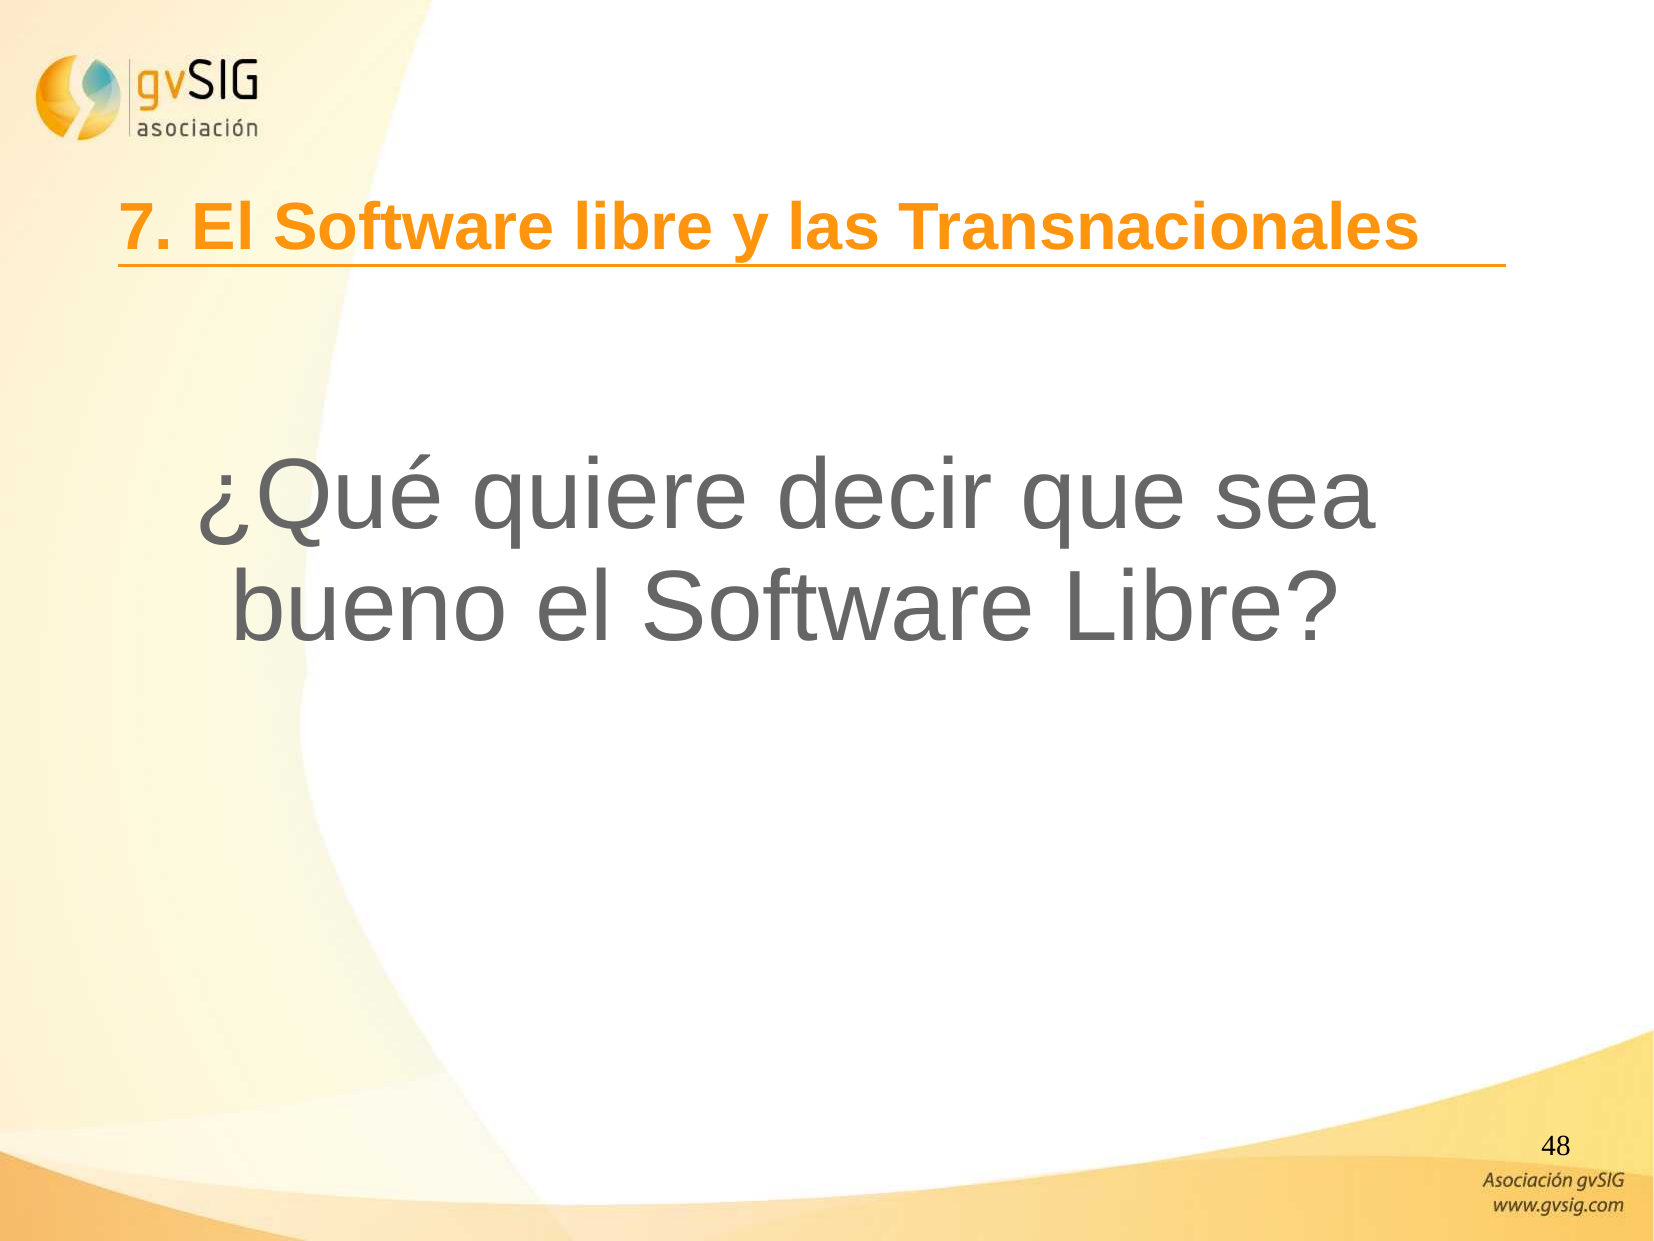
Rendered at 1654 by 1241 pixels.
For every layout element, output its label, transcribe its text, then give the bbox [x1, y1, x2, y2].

picture [0, 0, 1654, 1241]
text_box ¿Qué quiere decir que sea bueno el Software Libre? [76, 431, 1495, 754]
title 7. El Software libre y las Transnacionales [118, 177, 1607, 276]
